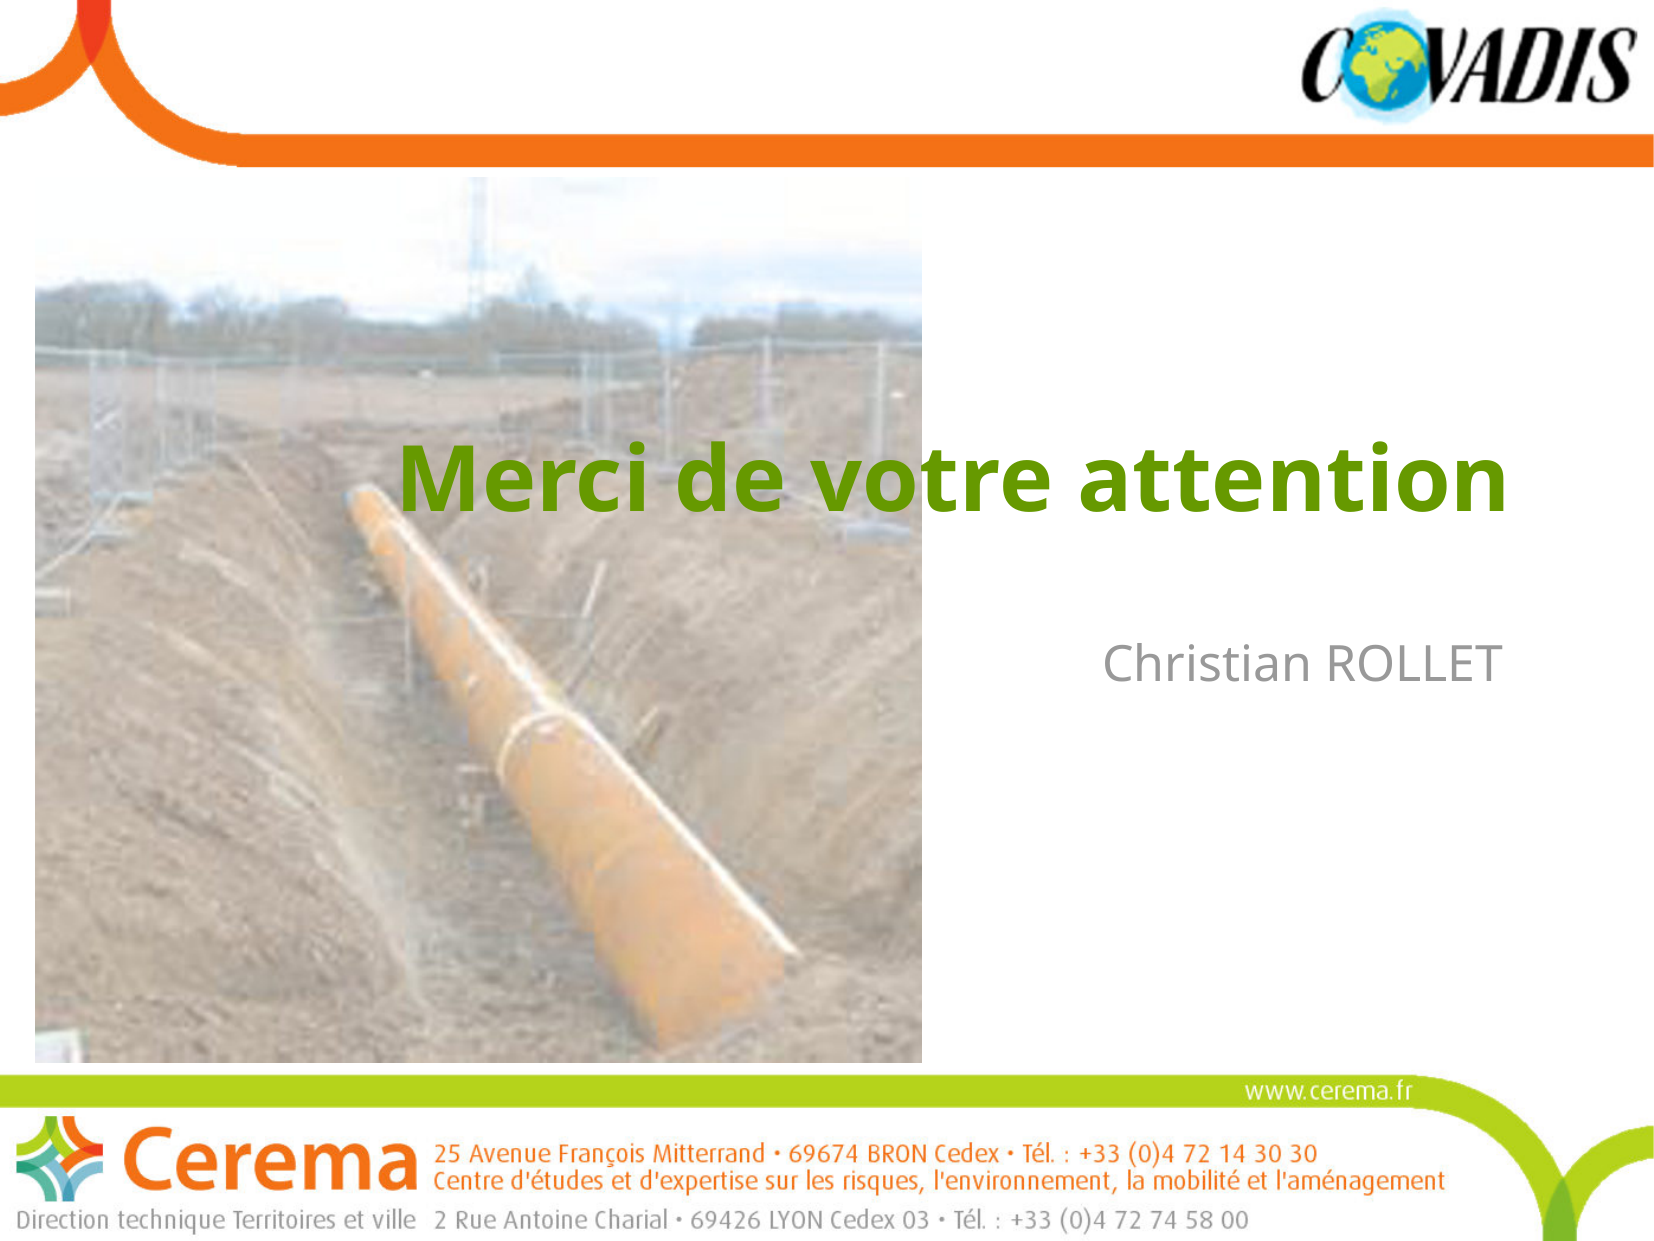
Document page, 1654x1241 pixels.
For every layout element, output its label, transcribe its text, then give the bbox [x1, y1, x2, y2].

title Merci de votre attention [153, 354, 1512, 609]
picture [0, 0, 1654, 1241]
list Christian ROLLET [236, 637, 1595, 1052]
